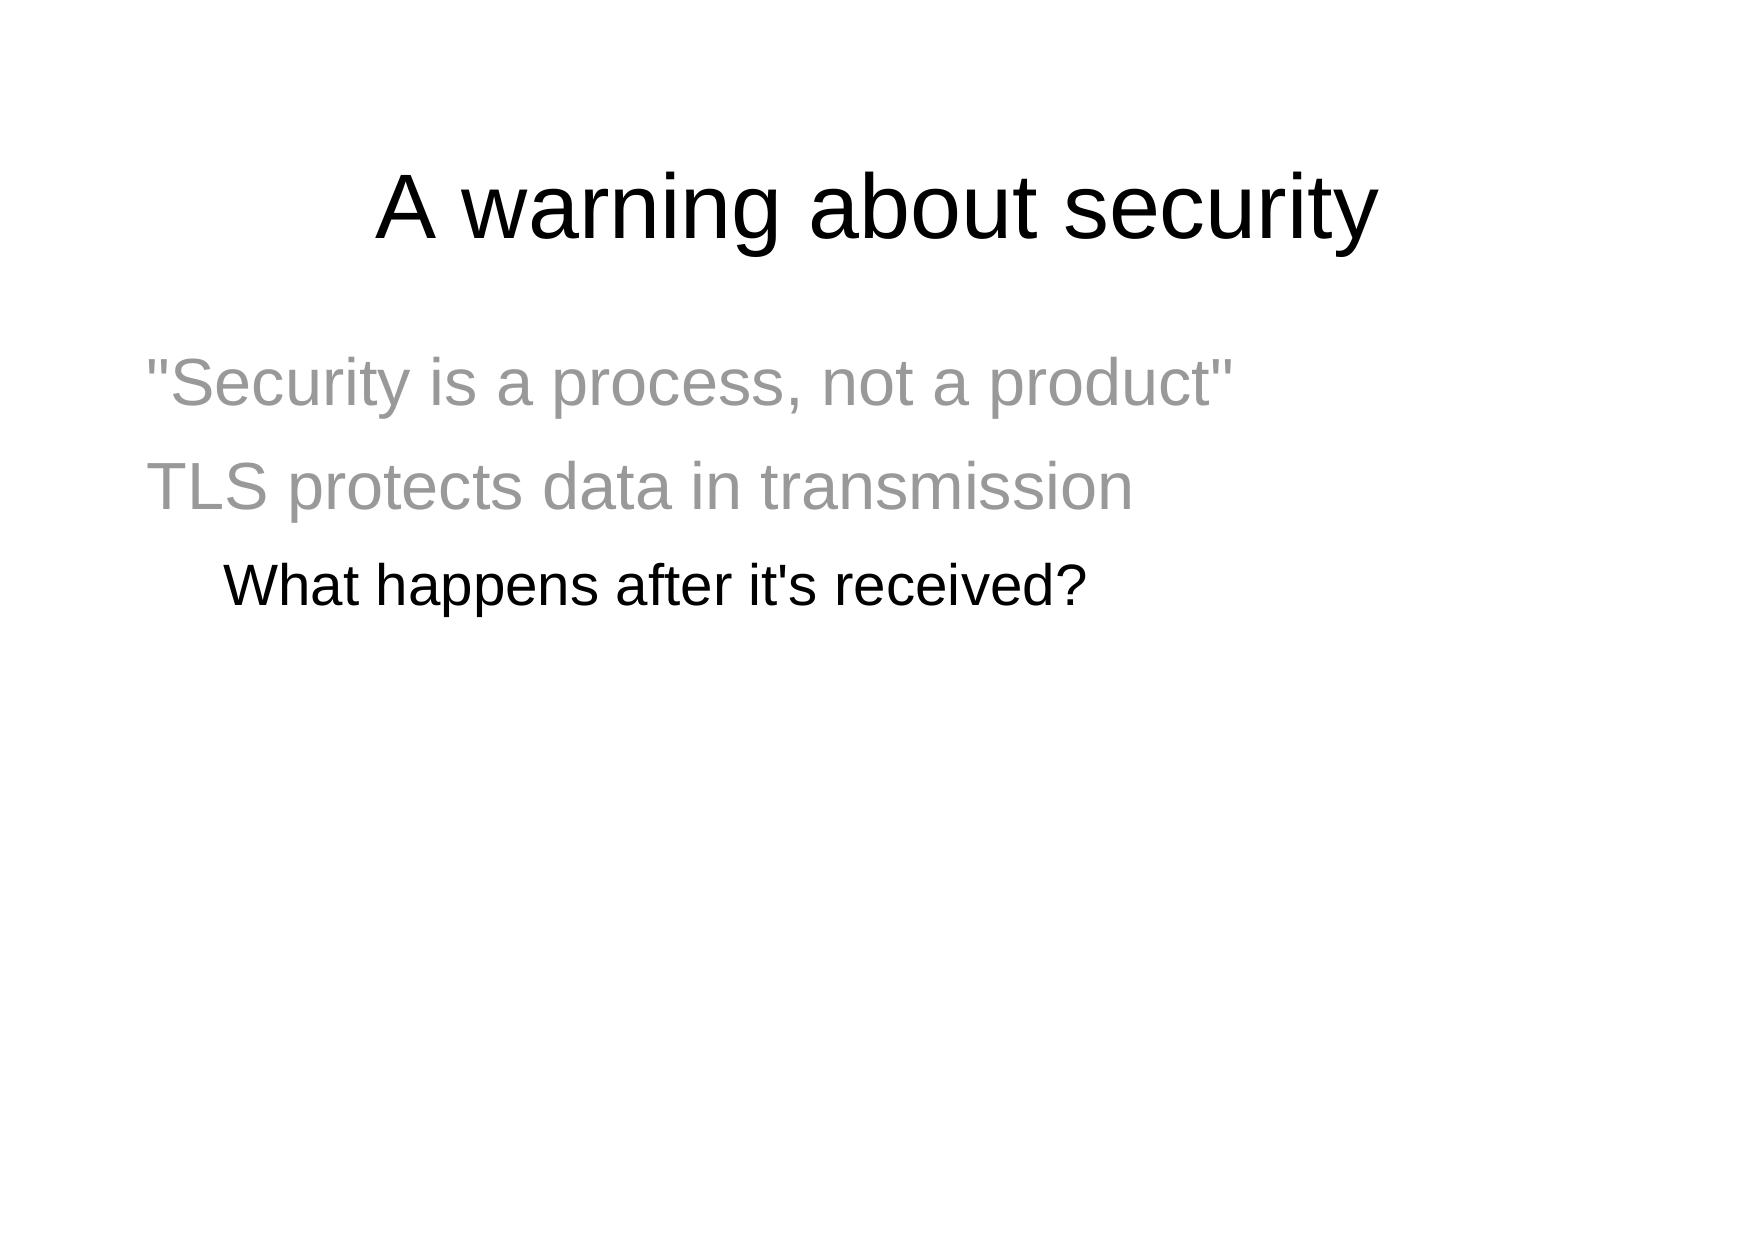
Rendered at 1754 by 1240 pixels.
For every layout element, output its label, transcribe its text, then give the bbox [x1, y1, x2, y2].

list "Security is a process, not a product" TLS protects data in transmission What happens after it's received? [128, 344, 1627, 1126]
title A warning about security [128, 102, 1627, 310]
